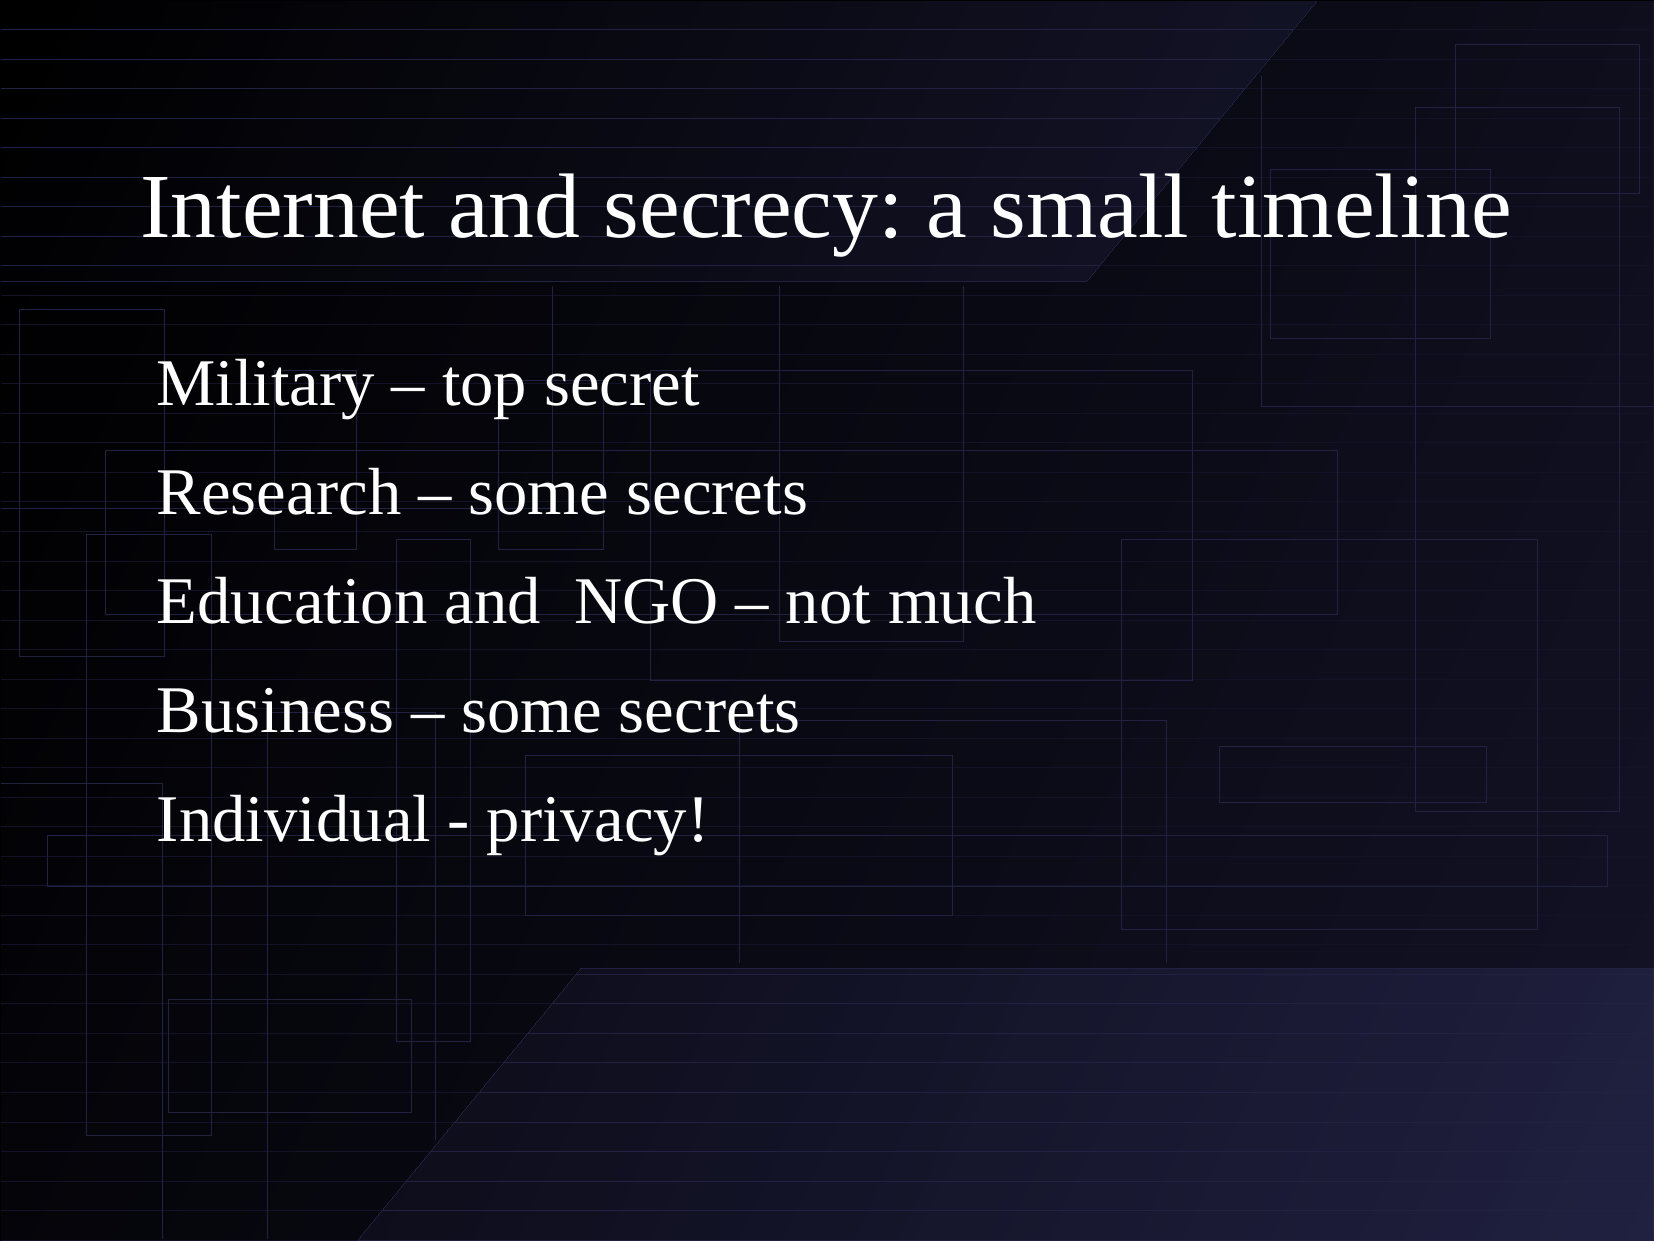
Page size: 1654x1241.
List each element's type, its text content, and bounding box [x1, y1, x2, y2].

list Military – top secret Research – some secrets Education and NGO – not much Business – some secrets Individual - privacy! [121, 344, 1534, 1127]
title Internet and secrecy: a small timeline [121, 102, 1534, 311]
